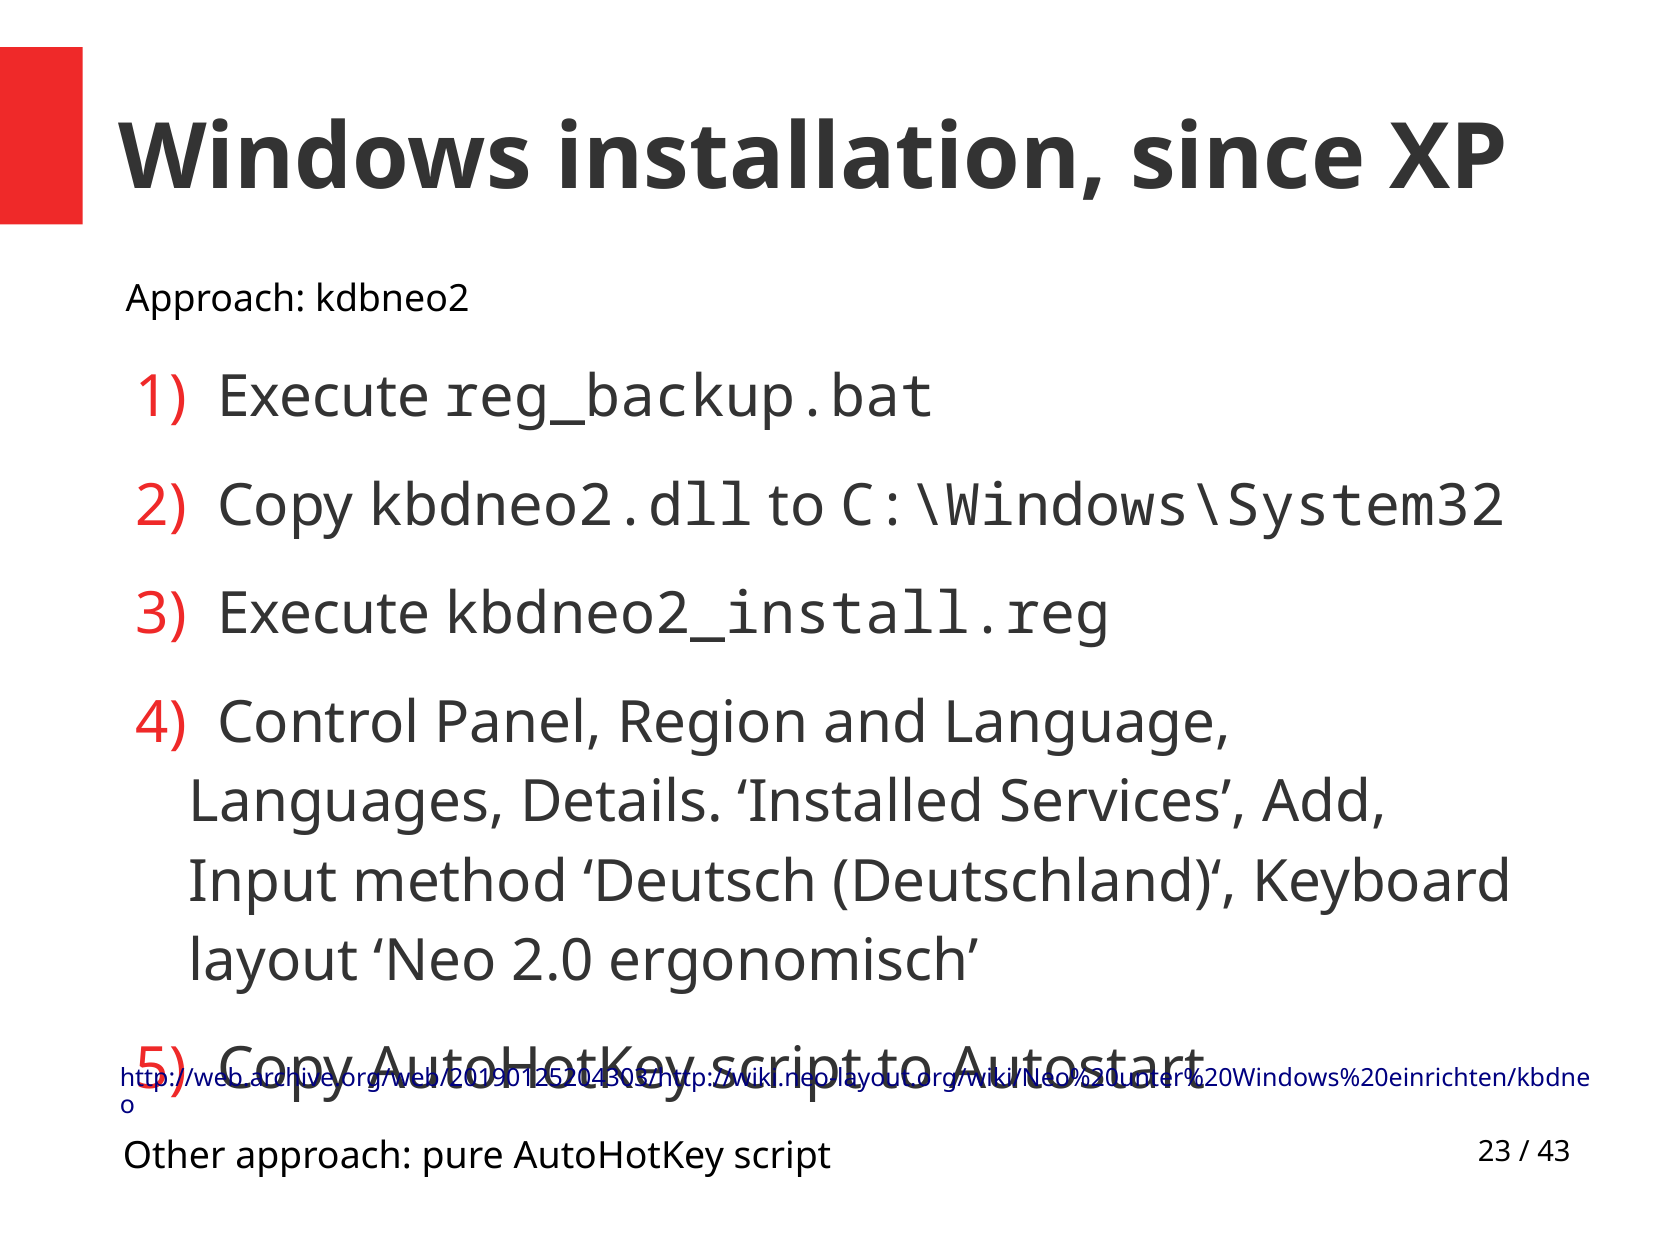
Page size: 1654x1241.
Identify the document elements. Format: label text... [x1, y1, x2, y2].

title Windows installation, since XP [118, 49, 1571, 257]
list Execute reg_backup.bat Copy kbdneo2.dll to C:\Windows\System32 Execute kbdneo2_install.reg Control Panel, Region and Language, Languages, Details. ‘Installed Services’, Add, Input method ‘Deutsch (Deutschland)‘, Keyboard layout ‘Neo 2.0 ergonomisch’ Copy AutoHotKey script to Autostart [118, 354, 1536, 991]
text_box Approach: kdbneo2 [110, 263, 1521, 324]
text_box Other approach: pure AutoHotKey script [108, 1120, 1429, 1181]
text_box http://web.archive.org/web/20190125204303/http://wiki.neo-layout.org/wiki/Neo%20unter%20Windows%20einrichten/kbdneo [105, 1052, 1621, 1128]
